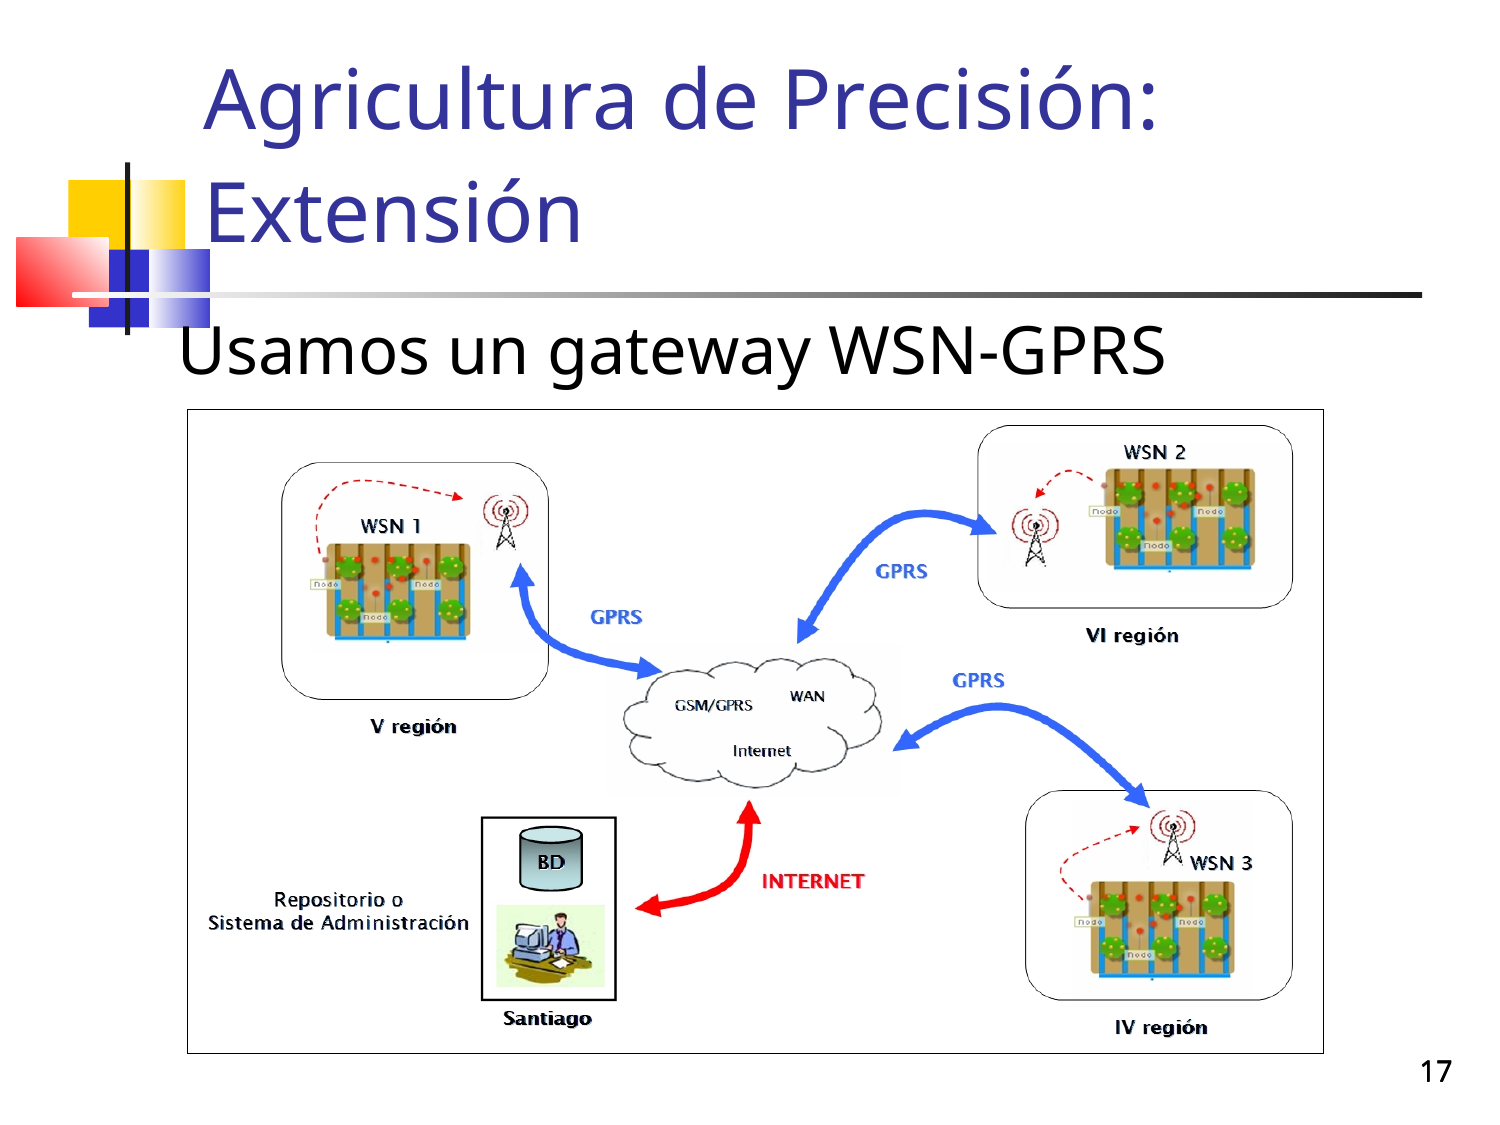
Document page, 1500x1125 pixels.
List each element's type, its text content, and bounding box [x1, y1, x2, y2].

text_box <number> [1155, 1024, 1468, 1100]
picture [188, 410, 1324, 1054]
title Agricultura de Precisión: Extensión [188, 35, 1269, 276]
list Usamos un gateway WSN-GPRS [162, 296, 1438, 432]
